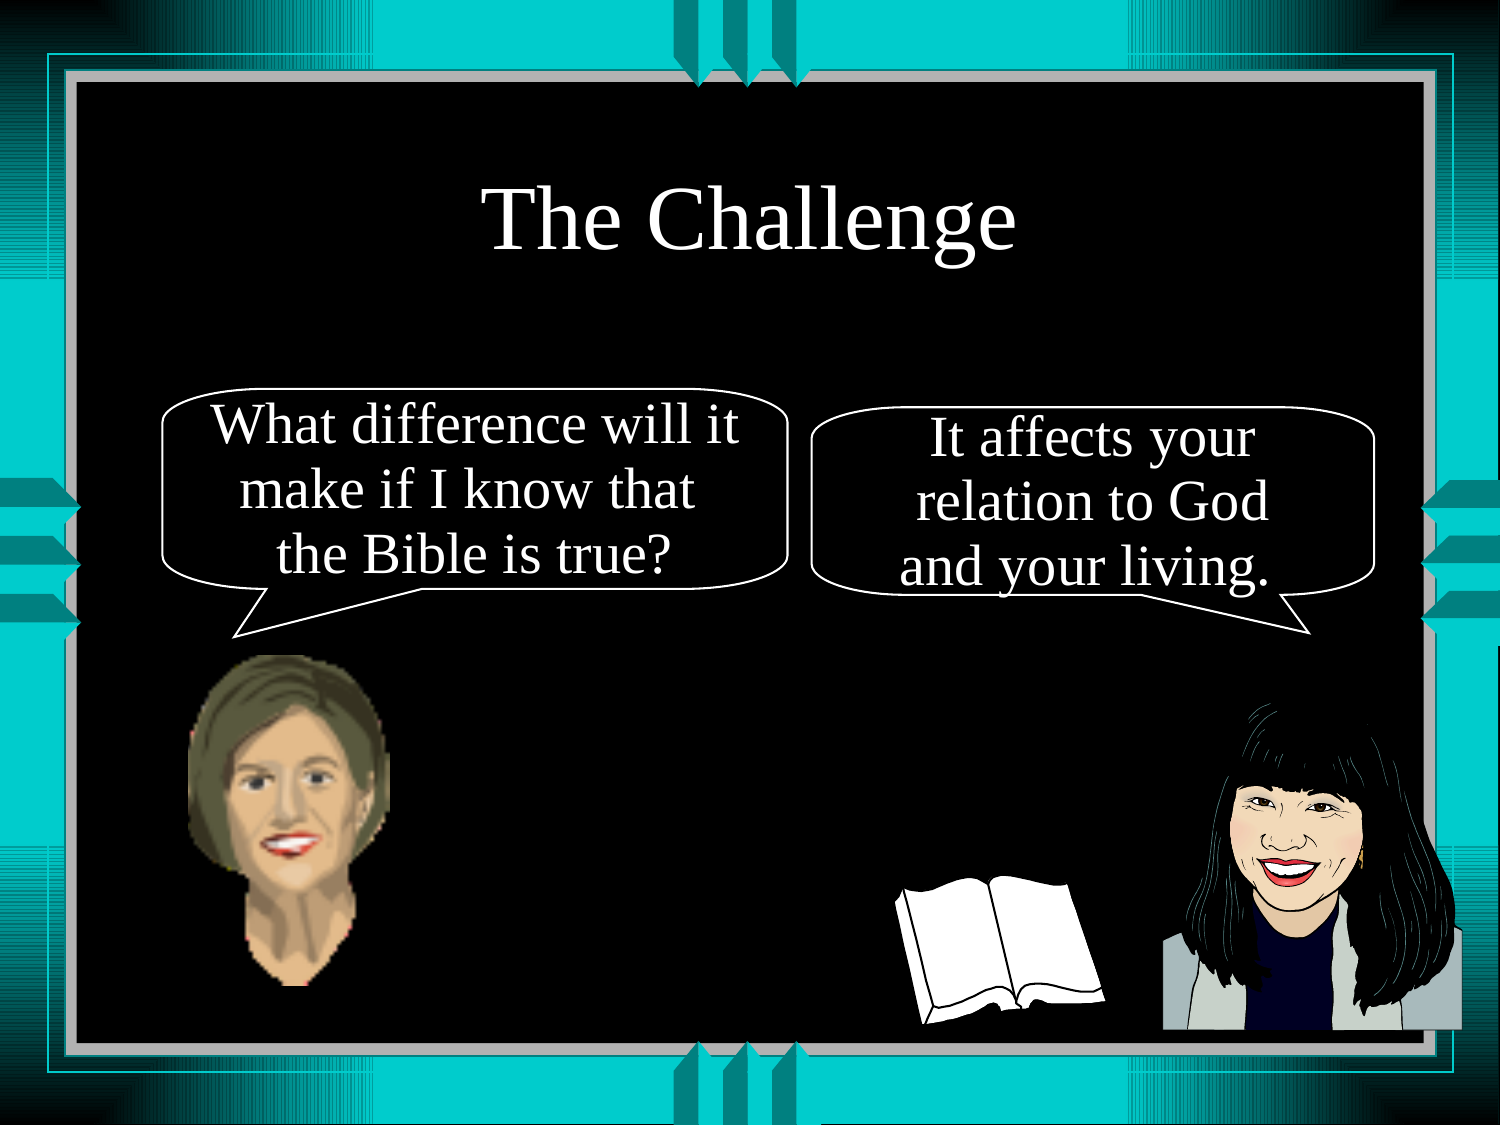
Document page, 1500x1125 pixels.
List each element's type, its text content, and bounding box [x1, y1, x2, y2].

text_box [887, 893, 1113, 1038]
text_box It affects your relation to God and your living. [811, 407, 1375, 634]
text_box What difference will it make if I know that the Bible is true? [162, 388, 788, 638]
text_box [905, 879, 1011, 1006]
text_box [896, 893, 931, 1023]
text_box [990, 876, 1106, 1010]
picture [1162, 686, 1463, 1031]
title The Challenge [112, 124, 1388, 313]
text_box [926, 988, 1020, 1026]
picture [188, 655, 390, 986]
